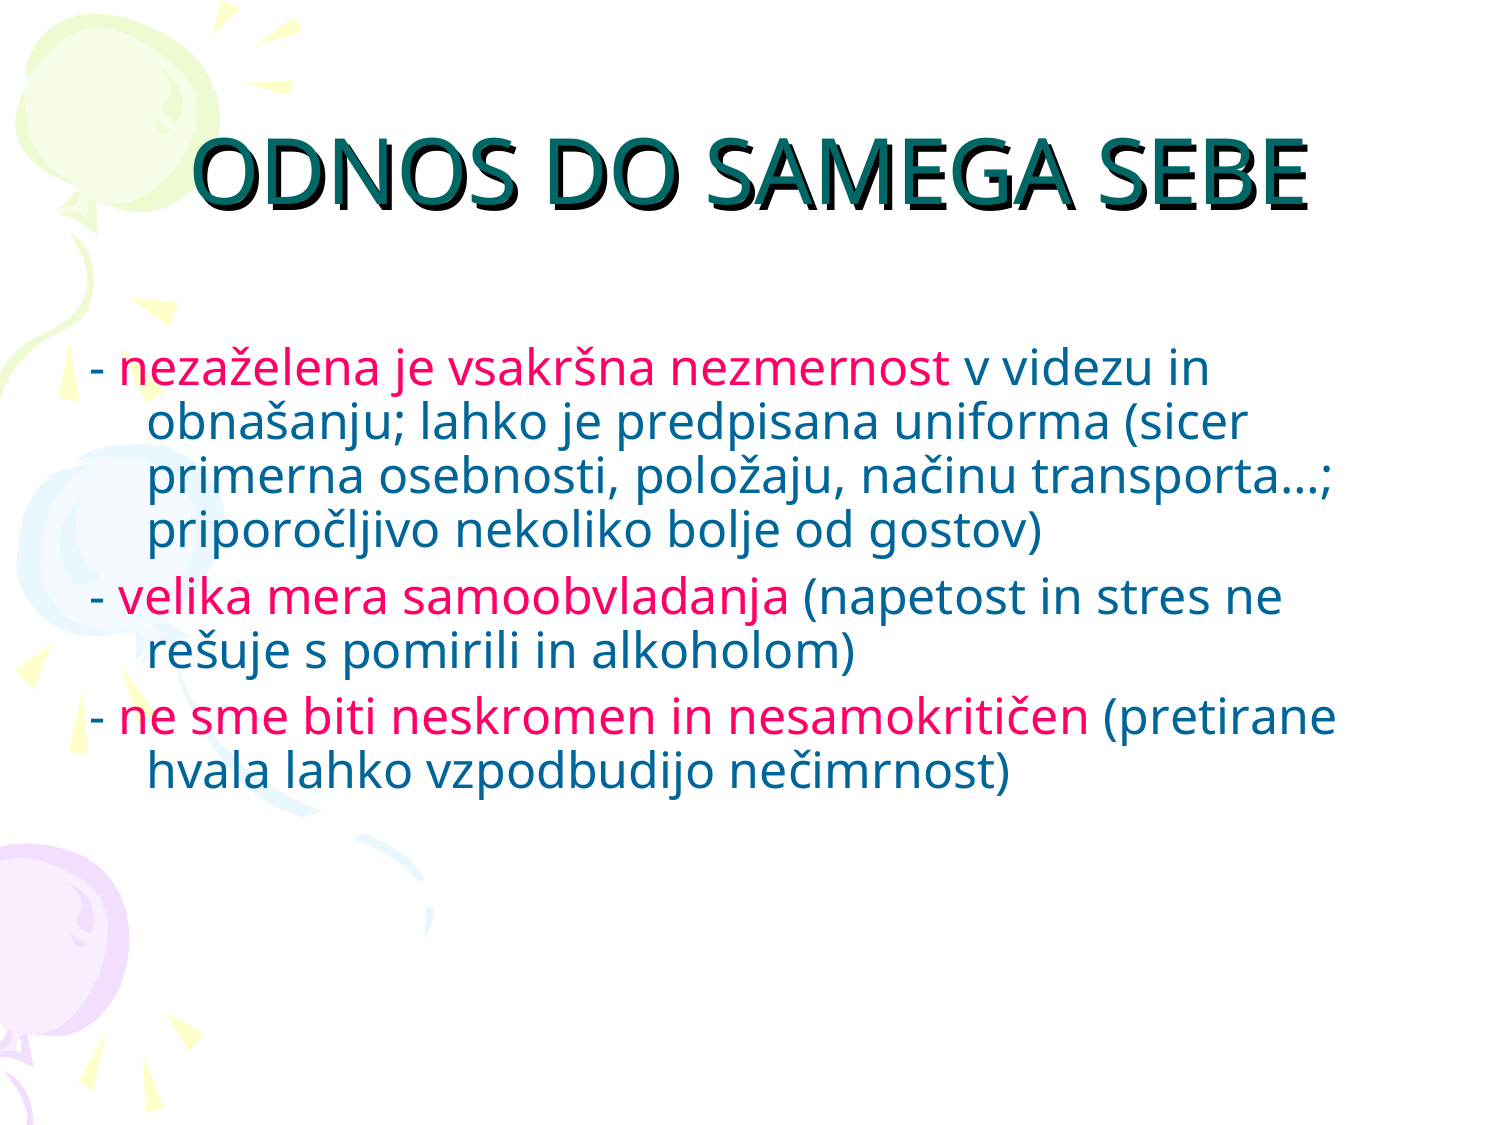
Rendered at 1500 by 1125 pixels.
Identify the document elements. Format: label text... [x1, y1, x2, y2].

title ODNOS DO SAMEGA SEBE [72, 16, 1426, 233]
list - nezaželena je vsakršna nezmernost v videzu in obnašanju; lahko je predpisana uniforma (sicer primerna osebnosti, položaju, načinu transporta…; priporočljivo nekoliko bolje od gostov) - velika mera samoobvladanja (napetost in stres ne rešuje s pomirili in alkoholom) - ne sme biti neskromen in nesamokritičen (pretirane hvala lahko vzpodbudijo nečimrnost) [75, 262, 1426, 994]
